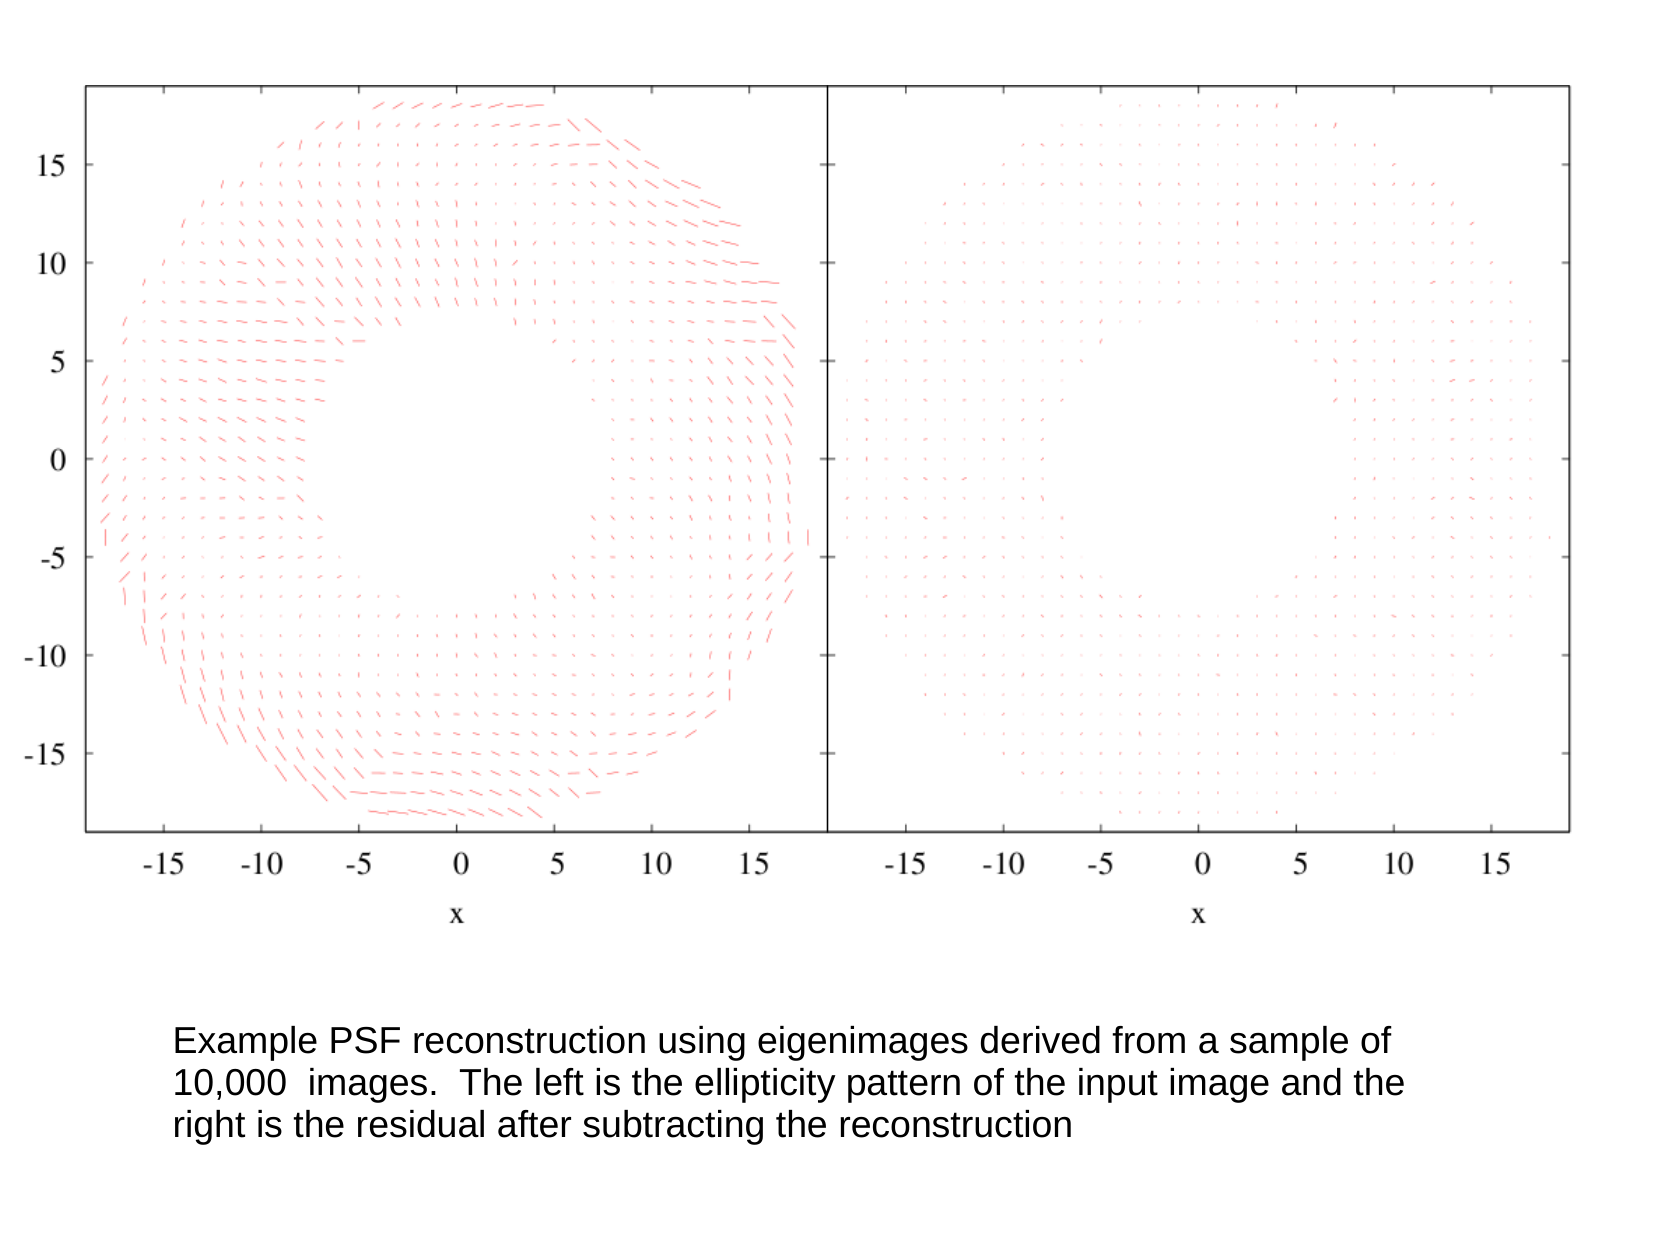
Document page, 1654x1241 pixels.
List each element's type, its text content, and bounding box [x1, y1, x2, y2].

text_box Example PSF reconstruction using eigenimages derived from a sample of 10,000 images. The left is the ellipticity pattern of the input image and the right is the residual after subtracting the reconstruction [157, 1012, 1421, 1154]
picture [0, 85, 1654, 954]
